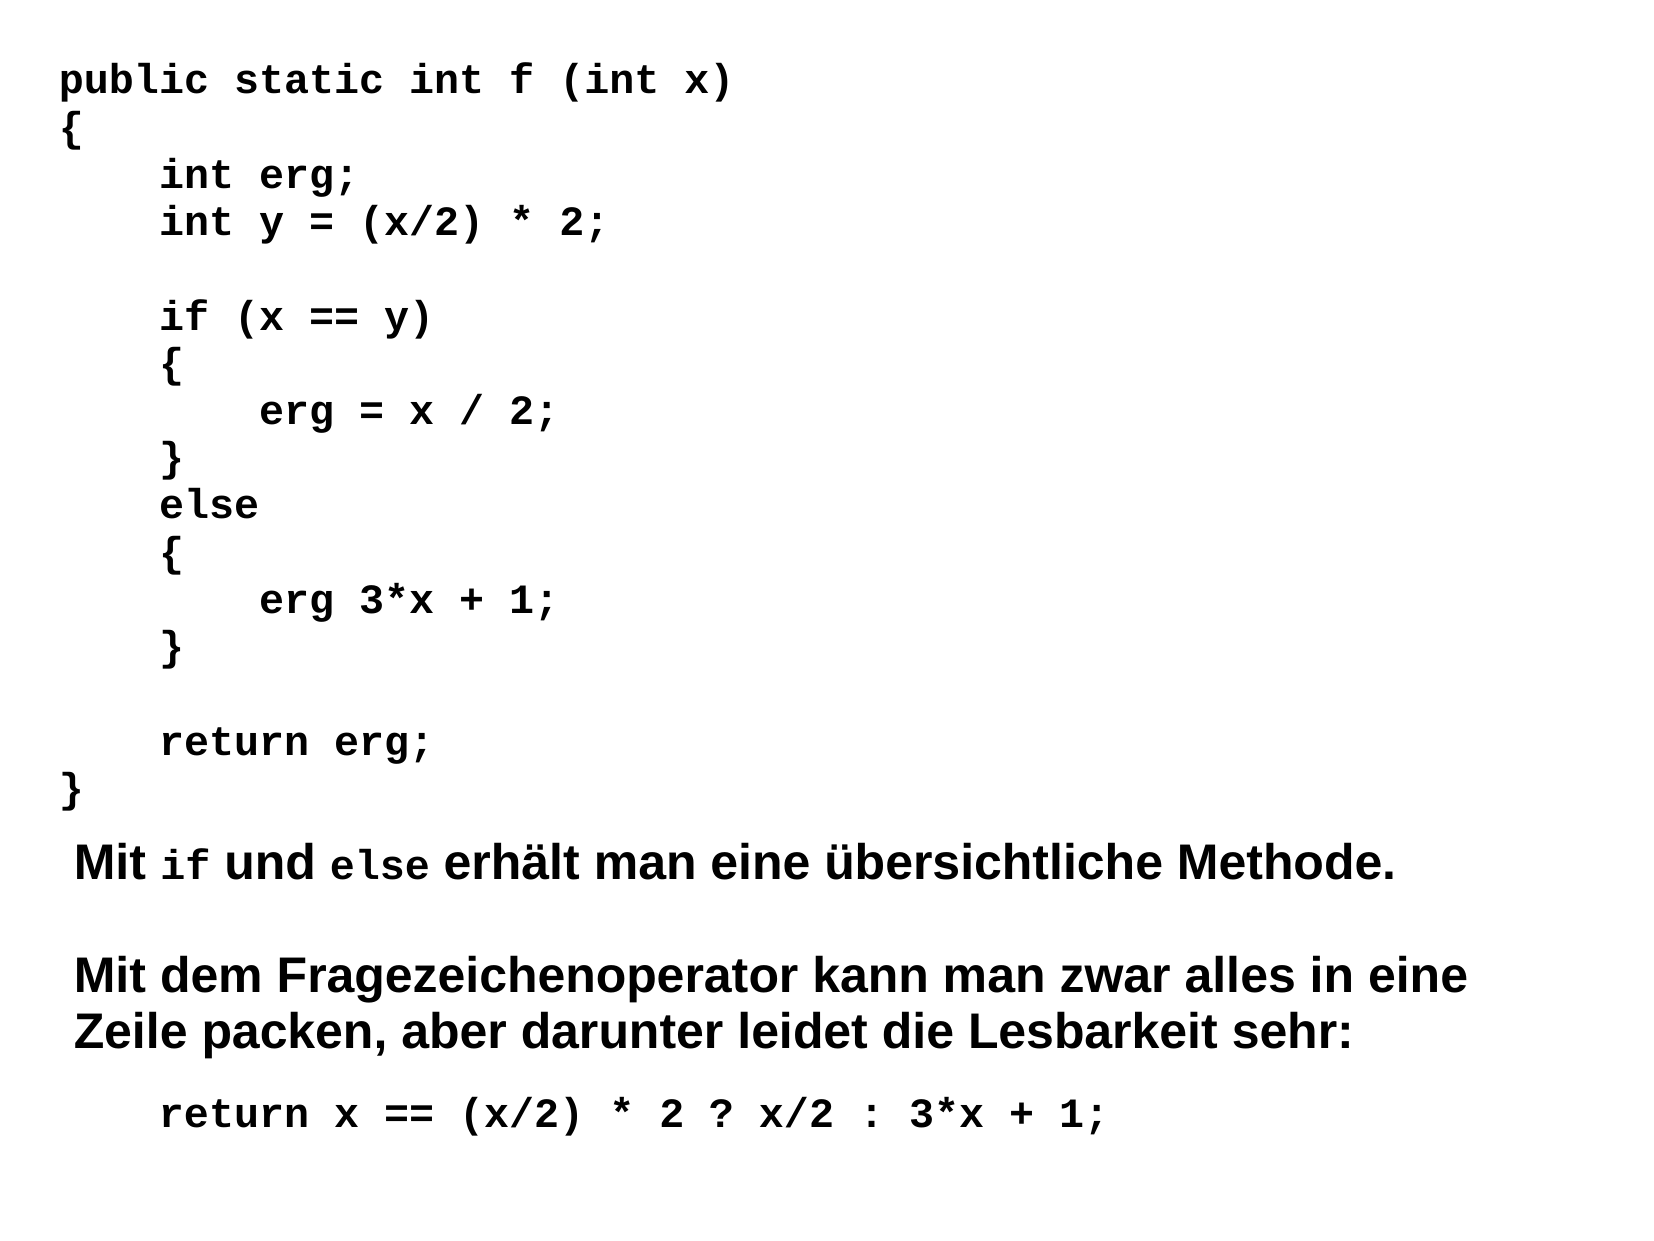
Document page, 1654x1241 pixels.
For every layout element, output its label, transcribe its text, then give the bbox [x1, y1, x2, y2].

title return x == (x/2) * 2 ? x/2 : 3*x + 1; [59, 1092, 1595, 1140]
text_box Mit if und else erhält man eine übersichtliche Methode. Mit dem Fragezeichenoperator kann man zwar alles in eine Zeile packen, aber darunter leidet die Lesbarkeit sehr: [59, 826, 1595, 1067]
title public static int f (int x) { int erg; int y = (x/2) * 2; if (x == y) { erg = x / 2; } else { erg 3*x + 1; } return erg; } [59, 59, 1595, 816]
